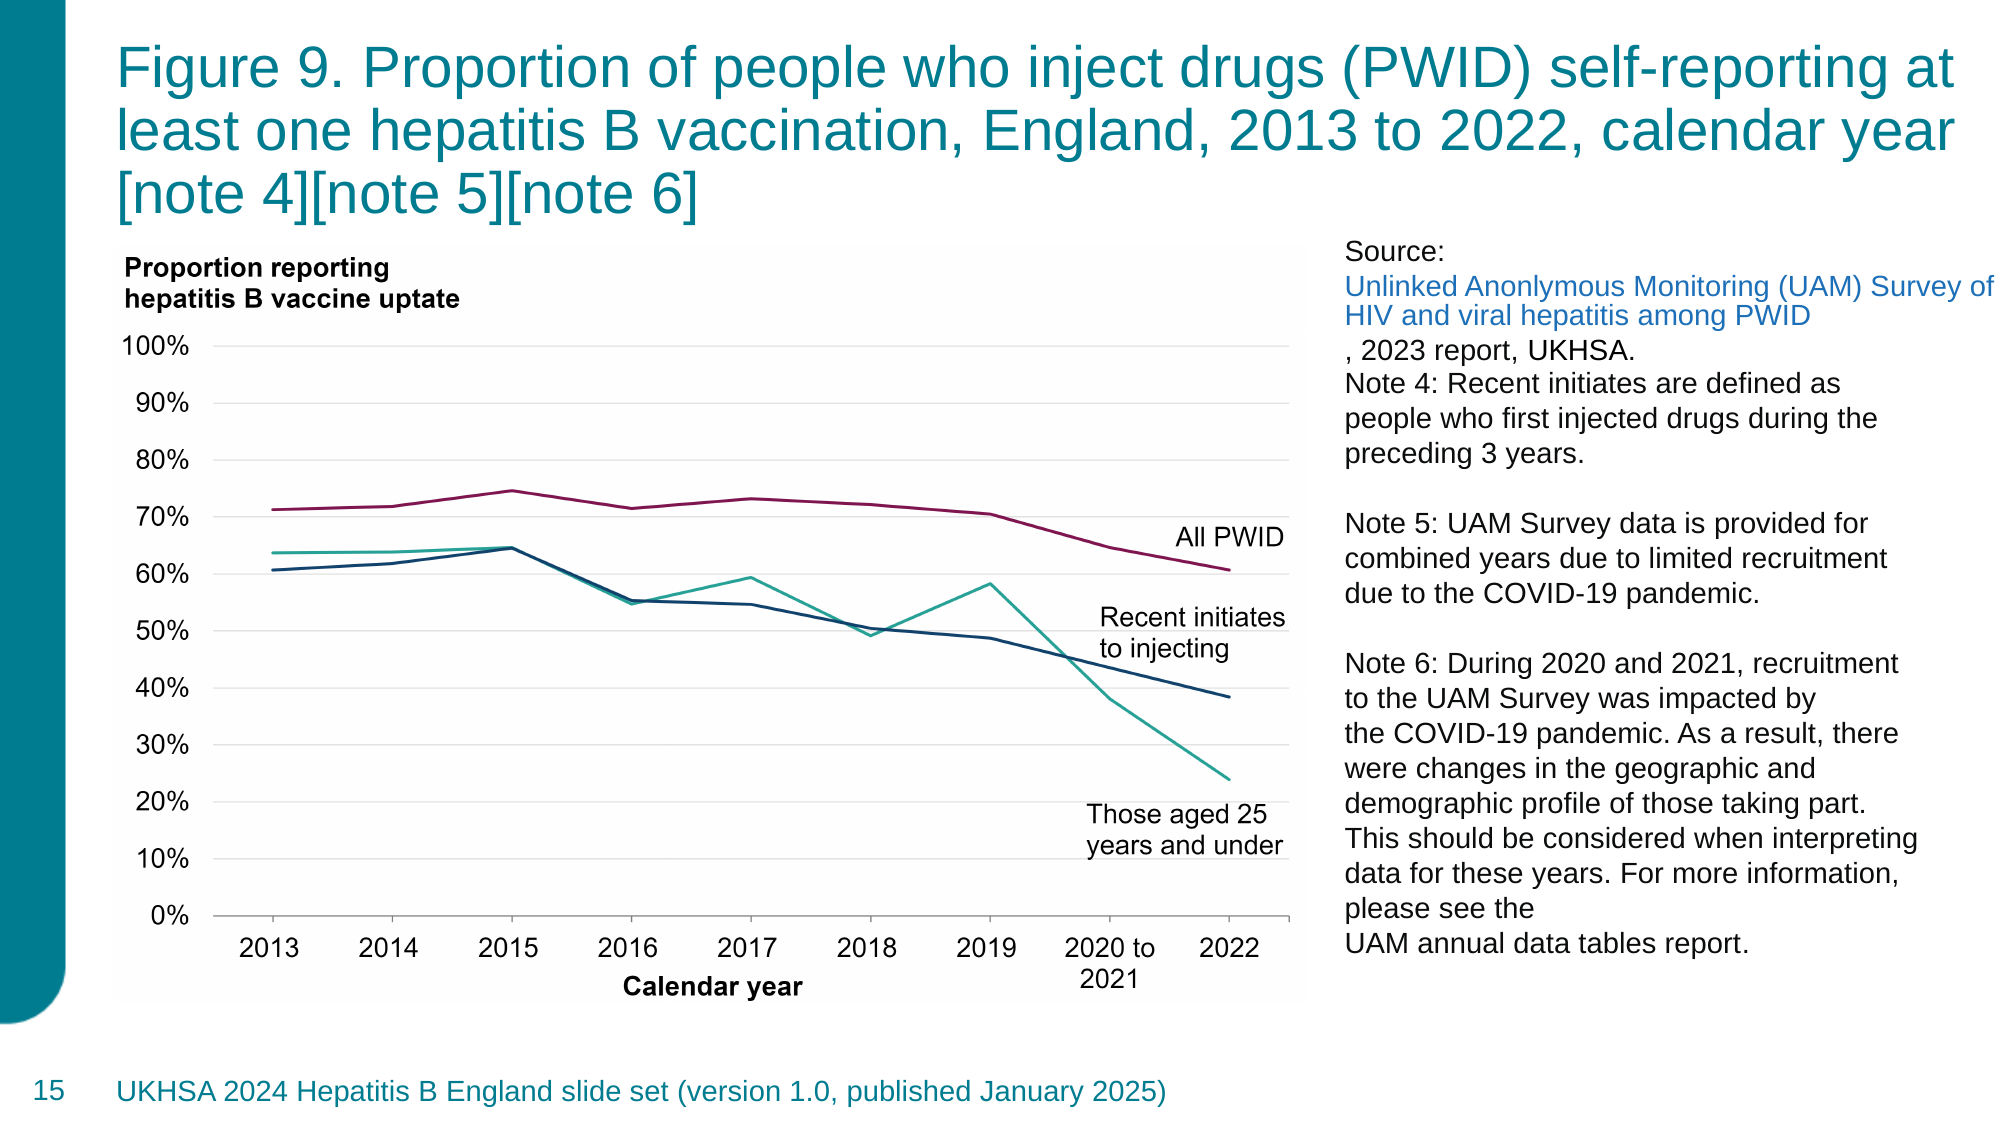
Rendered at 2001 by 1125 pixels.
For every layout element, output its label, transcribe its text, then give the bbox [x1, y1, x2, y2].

text_box [0, 1058, 98, 1119]
title Figure 9. Proportion of people who inject drugs (PWID) self-reporting at least one hepatitis B vaccination, England, 2013 to 2022, calendar year [note 4][note 5][note 6] [101, 29, 2000, 189]
text_box Note 4: Recent initiates are defined as people who first injected drugs during the preceding 3 years. Note 5: UAM Survey data is provided for combined years due to limited recruitment due to the COVID-19 pandemic. Note 6: During 2020 and 2021, recruitment to the UAM Survey was impacted by the COVID-19 pandemic. As a result, there were changes in the geographic and demographic profile of those taking part. This should be considered when interpreting data for these years. For more information, please see the UAM annual data tables report. [1329, 357, 1940, 974]
text_box UKHSA 2024 Hepatitis B England slide set (version 1.0, published January 2025) [101, 1060, 1743, 1120]
text_box Source: Unlinked Anonlymous Monitoring (UAM) Survey of HIV and viral hepatitis among PWID, 2023 report, UKHSA. [1330, 225, 2000, 345]
picture [114, 246, 1307, 1003]
